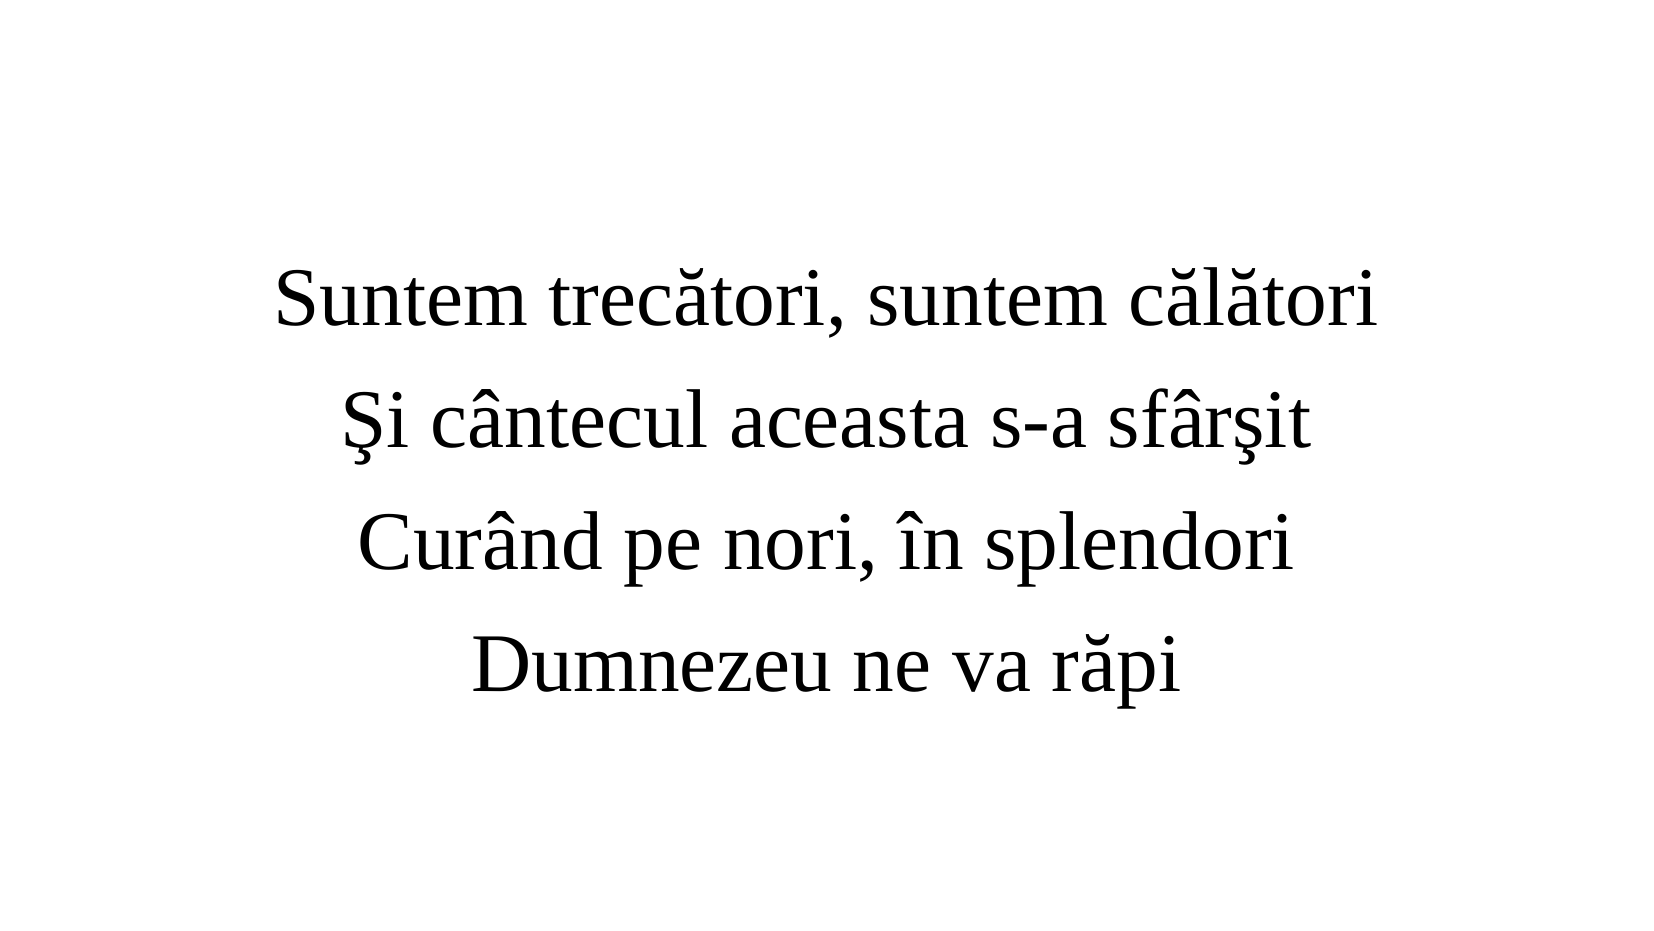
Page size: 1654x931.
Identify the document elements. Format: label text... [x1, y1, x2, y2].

subtitle Suntem trecători, suntem călători Şi cântecul aceasta s-a sfârşit Curând pe nori, în splendori Dumnezeu ne va răpi [118, 238, 1536, 712]
